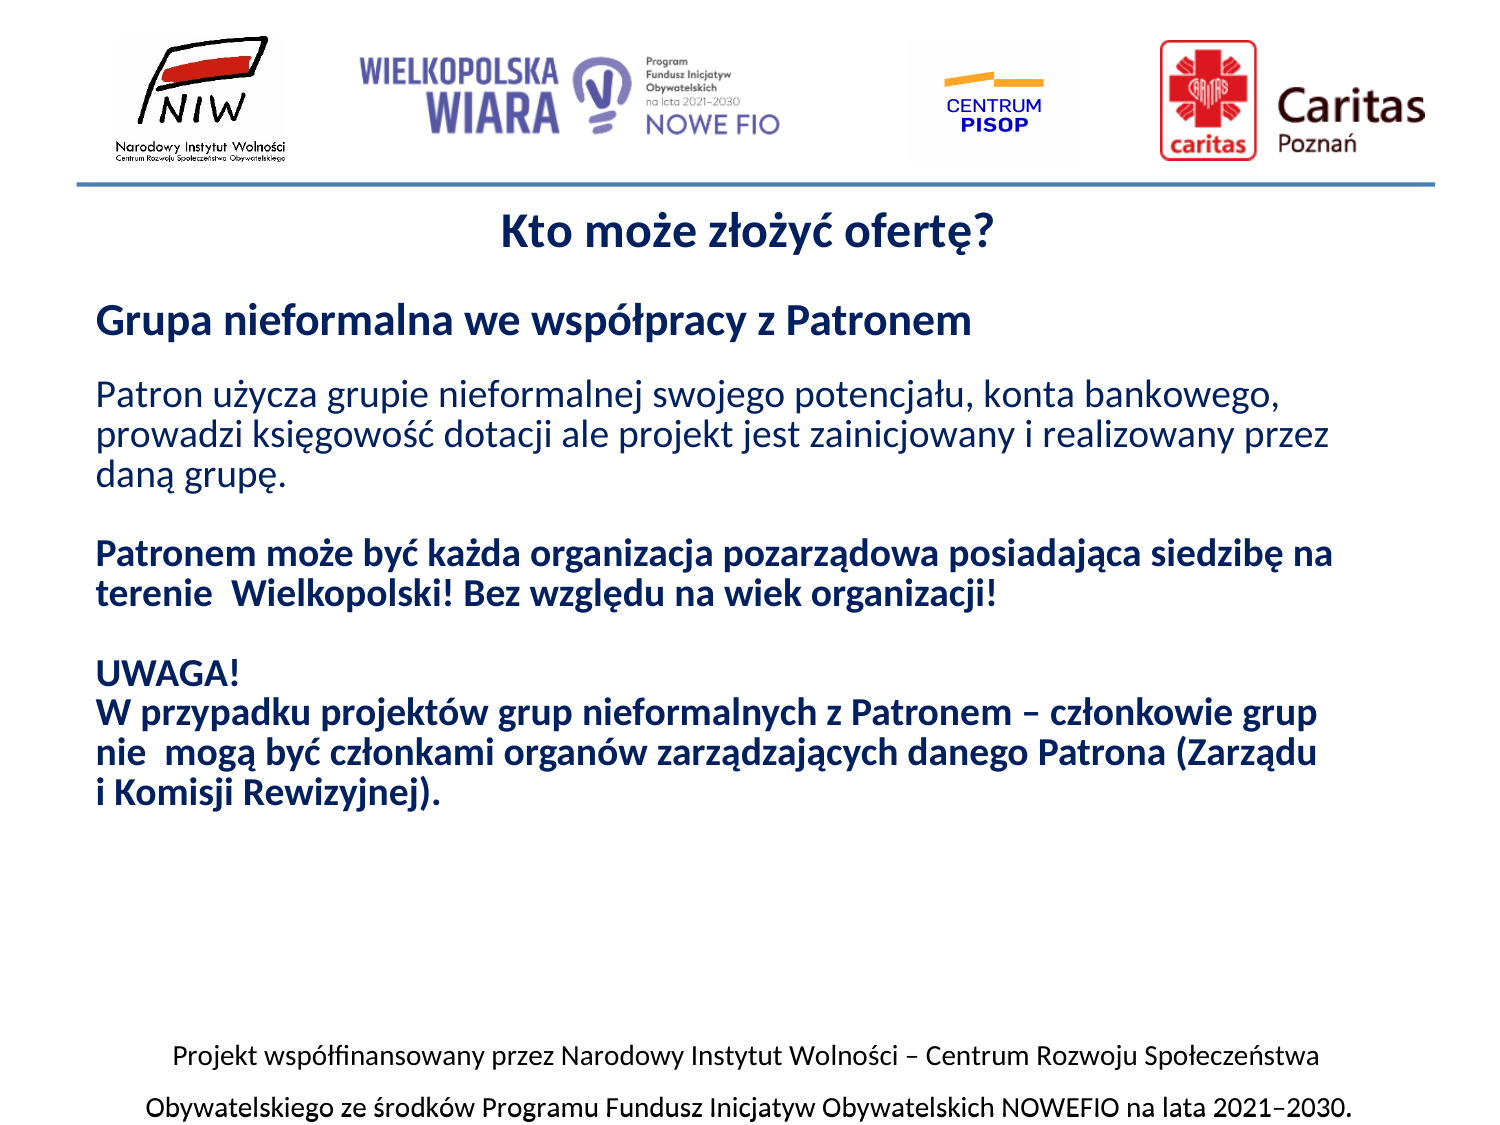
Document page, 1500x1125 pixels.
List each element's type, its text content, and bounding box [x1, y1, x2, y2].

text_box Grupa nieformalna we współpracy z Patronem [81, 293, 1480, 429]
text_box Kto może złożyć ofertę? [405, 204, 1093, 306]
text_box Patron użycza grupie nieformalnej swojego potencjału, konta bankowego, prowadzi księgowość dotacji ale projekt jest zainicjowany i realizowany przez daną grupę. Patronem może być każda organizacja pozarządowa posiadająca siedzibę na terenie Wielkopolski! Bez względu na wiek organizacji! UWAGA! W przypadku projektów grup nieformalnych z Patronem – członkowie grup nie mogą być członkami organów zarządzających danego Patrona (Zarządu i Komisji Rewizyjnej). [79, 370, 1463, 931]
